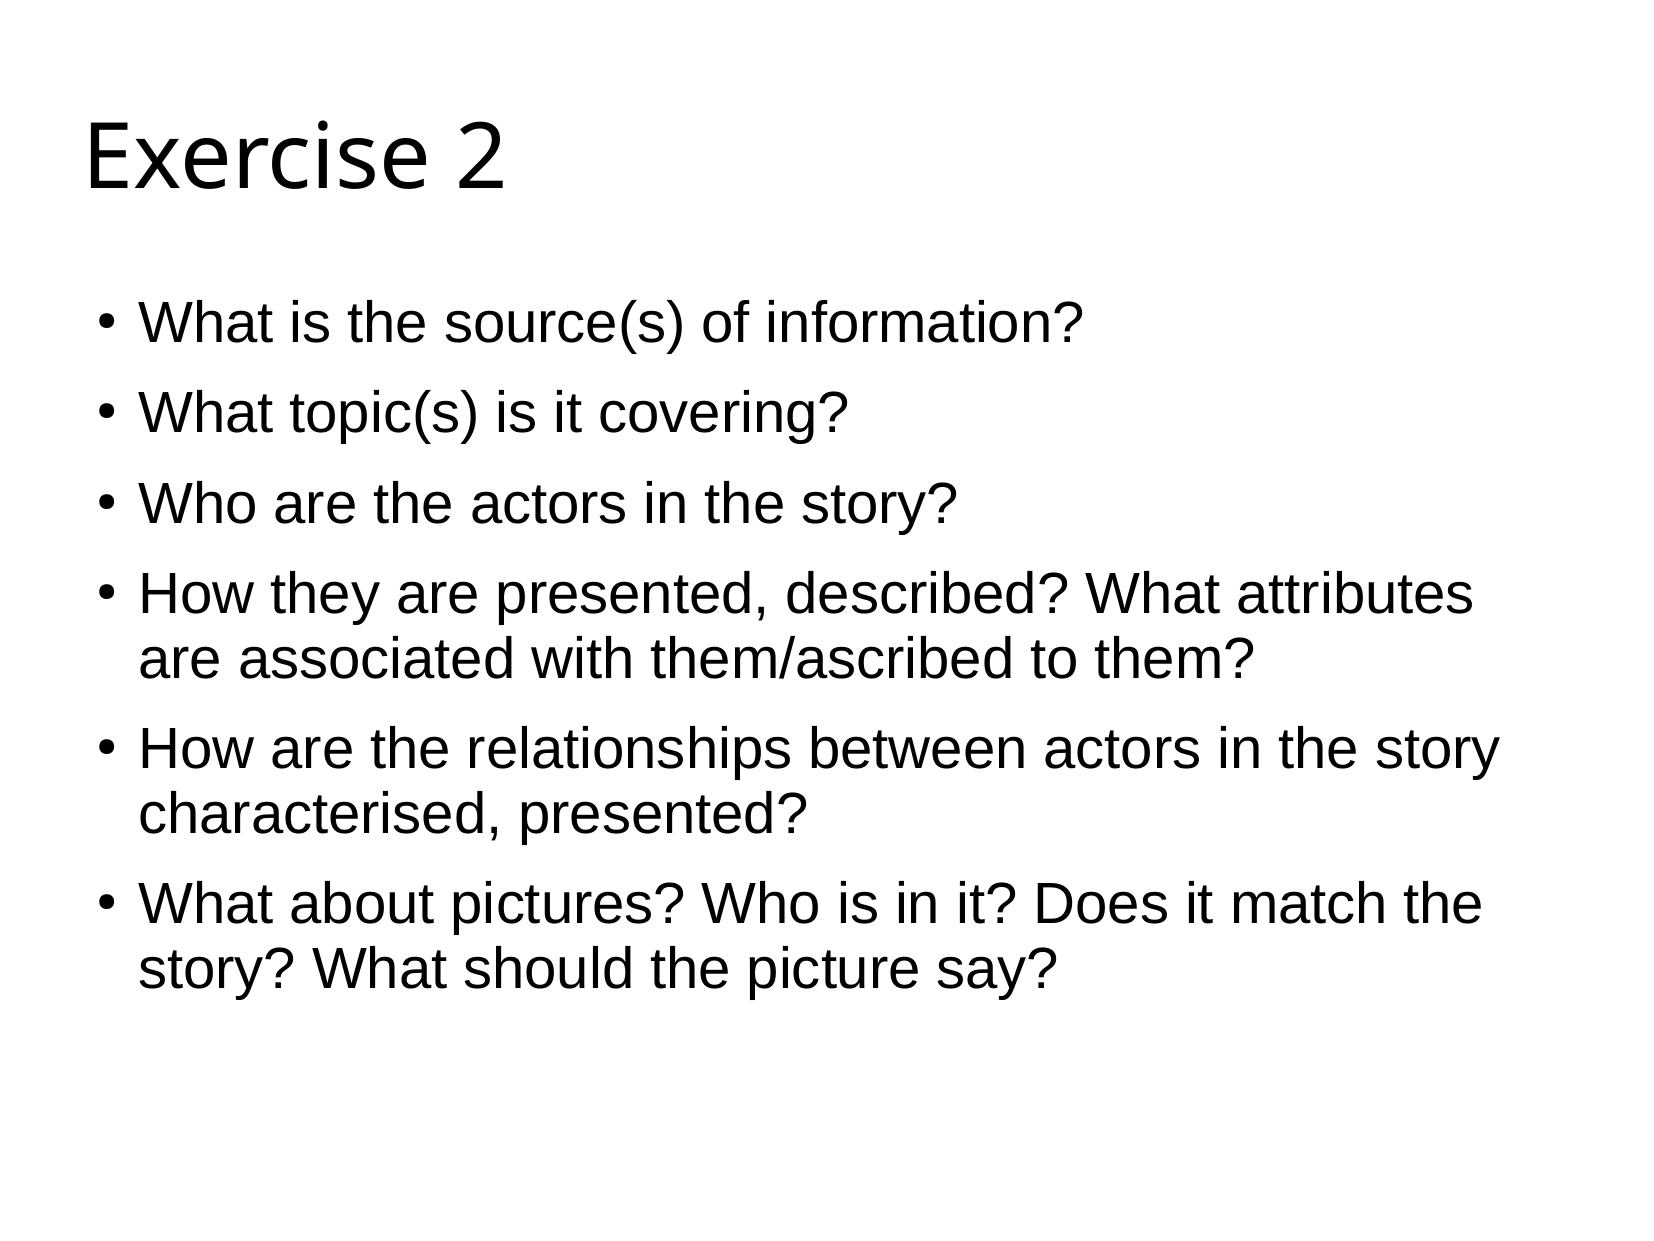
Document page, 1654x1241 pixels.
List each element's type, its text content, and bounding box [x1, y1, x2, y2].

title Exercise 2 [82, 49, 1571, 257]
list What is the source(s) of information? What topic(s) is it covering? Who are the actors in the story? How they are presented, described? What attributes are associated with them/ascribed to them? How are the relationships between actors in the story characterised, presented? What about pictures? Who is in it? Does it match the story? What should the picture say? [82, 290, 1571, 1010]
